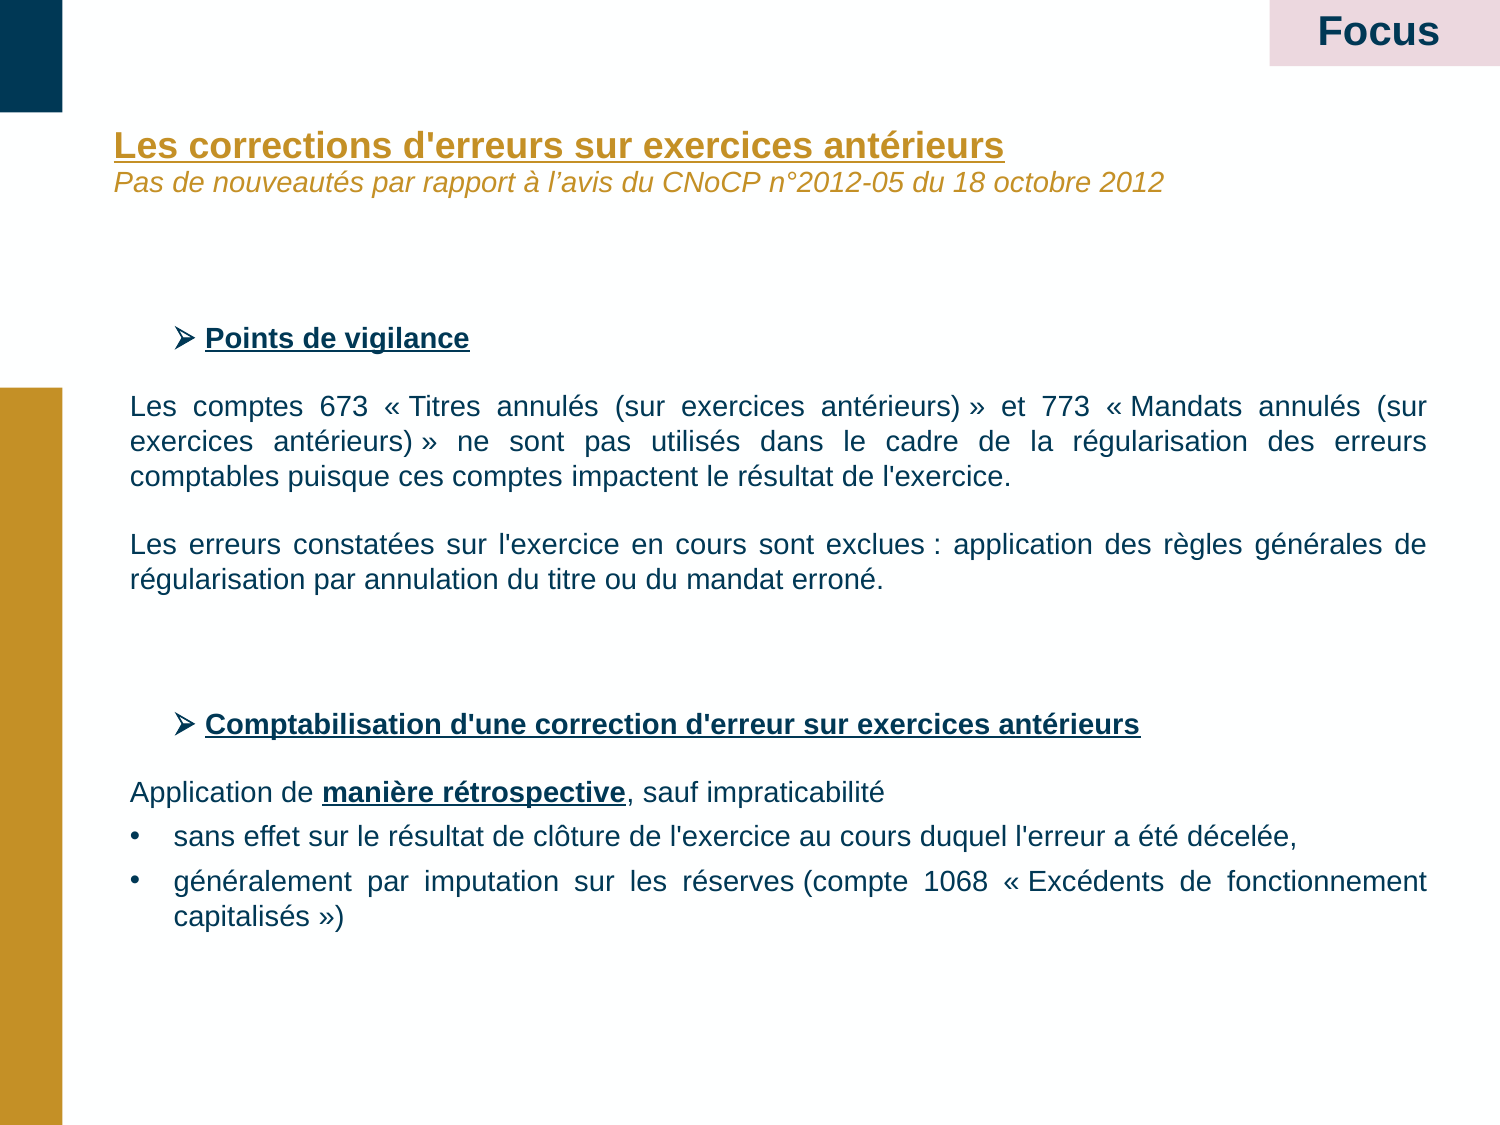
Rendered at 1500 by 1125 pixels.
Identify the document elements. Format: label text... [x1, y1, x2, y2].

text_box Les corrections d'erreurs sur exercices antérieurs Pas de nouveautés par rapport à l’avis du CNoCP n°2012-05 du 18 octobre 2012 [98, 117, 1182, 208]
text_box Focus [1269, 0, 1500, 67]
list  Points de vigilance Les comptes 673 « Titres annulés (sur exercices antérieurs) » et 773 « Mandats annulés (sur exercices antérieurs) » ne sont pas utilisés dans le cadre de la régularisation des erreurs comptables puisque ces comptes impactent le résultat de l'exercice. Les erreurs constatées sur l'exercice en cours sont exclues : application des règles générales de régularisation par annulation du titre ou du mandat erroné.  Comptabilisation d'une correction d'erreur sur exercices antérieurs Application de manière rétrospective, sauf impraticabilité sans effet sur le résultat de clôture de l'exercice au cours duquel l'erreur a été décelée, généralement par imputation sur les réserves (compte 1068 « Excédents de fonctionnement capitalisés ») [129, 230, 1430, 1011]
